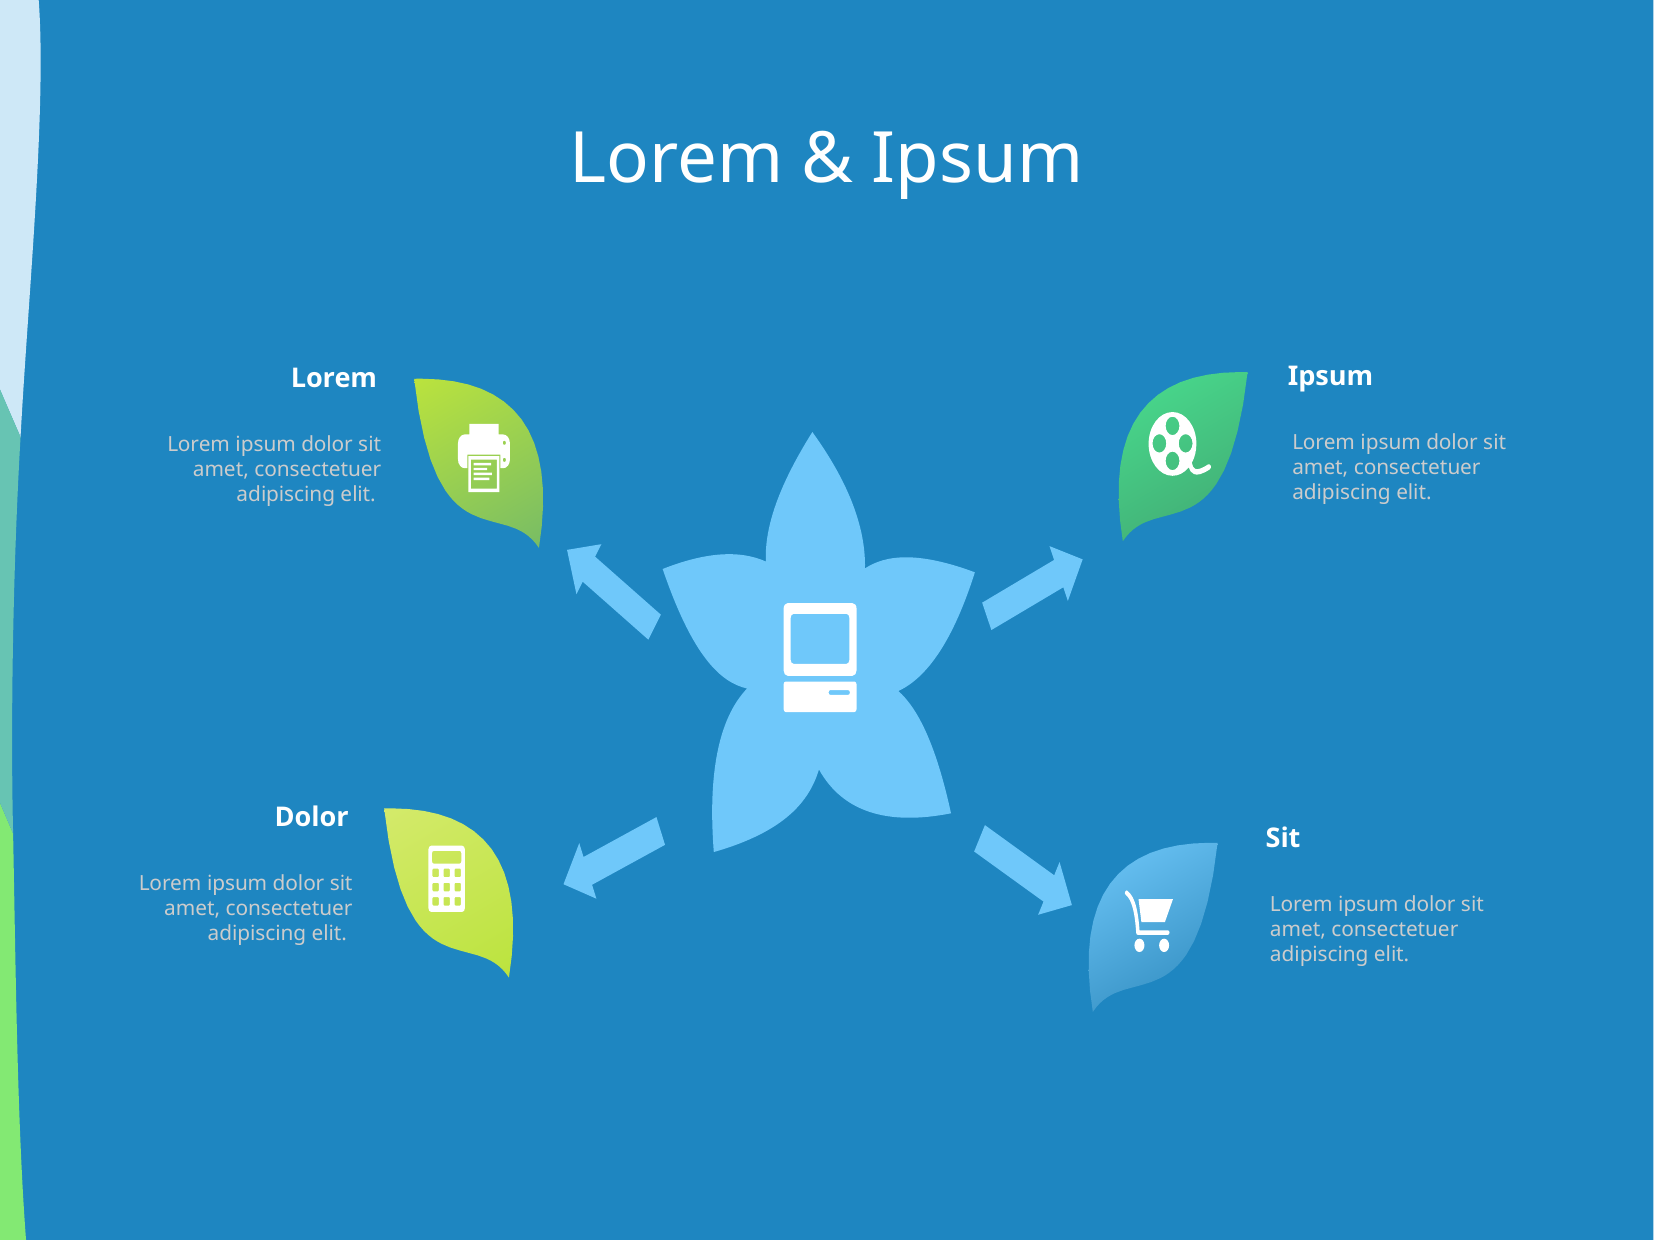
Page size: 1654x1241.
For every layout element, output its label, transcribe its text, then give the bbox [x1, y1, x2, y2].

text_box [384, 808, 514, 978]
text_box [1088, 842, 1218, 1012]
text_box Lorem ipsum dolor sit amet, consectetuer adipiscing elit. [125, 422, 396, 513]
text_box Lorem ipsum dolor sit amet, consectetuer adipiscing elit. [1255, 882, 1526, 973]
text_box Lorem [121, 352, 392, 400]
text_box [567, 544, 661, 640]
text_box [662, 432, 975, 853]
text_box [1118, 372, 1248, 542]
text_box [414, 378, 544, 548]
text_box [563, 817, 666, 899]
text_box Lorem ipsum dolor sit amet, consectetuer adipiscing elit. [1277, 420, 1548, 511]
text_box [982, 546, 1083, 631]
text_box Sit [1250, 812, 1481, 860]
text_box Lorem & Ipsum [0, 104, 1654, 204]
text_box [974, 825, 1072, 915]
text_box Lorem ipsum dolor sit amet, consectetuer adipiscing elit. [97, 862, 368, 952]
text_box Dolor [93, 791, 364, 840]
text_box Ipsum [1273, 350, 1503, 399]
